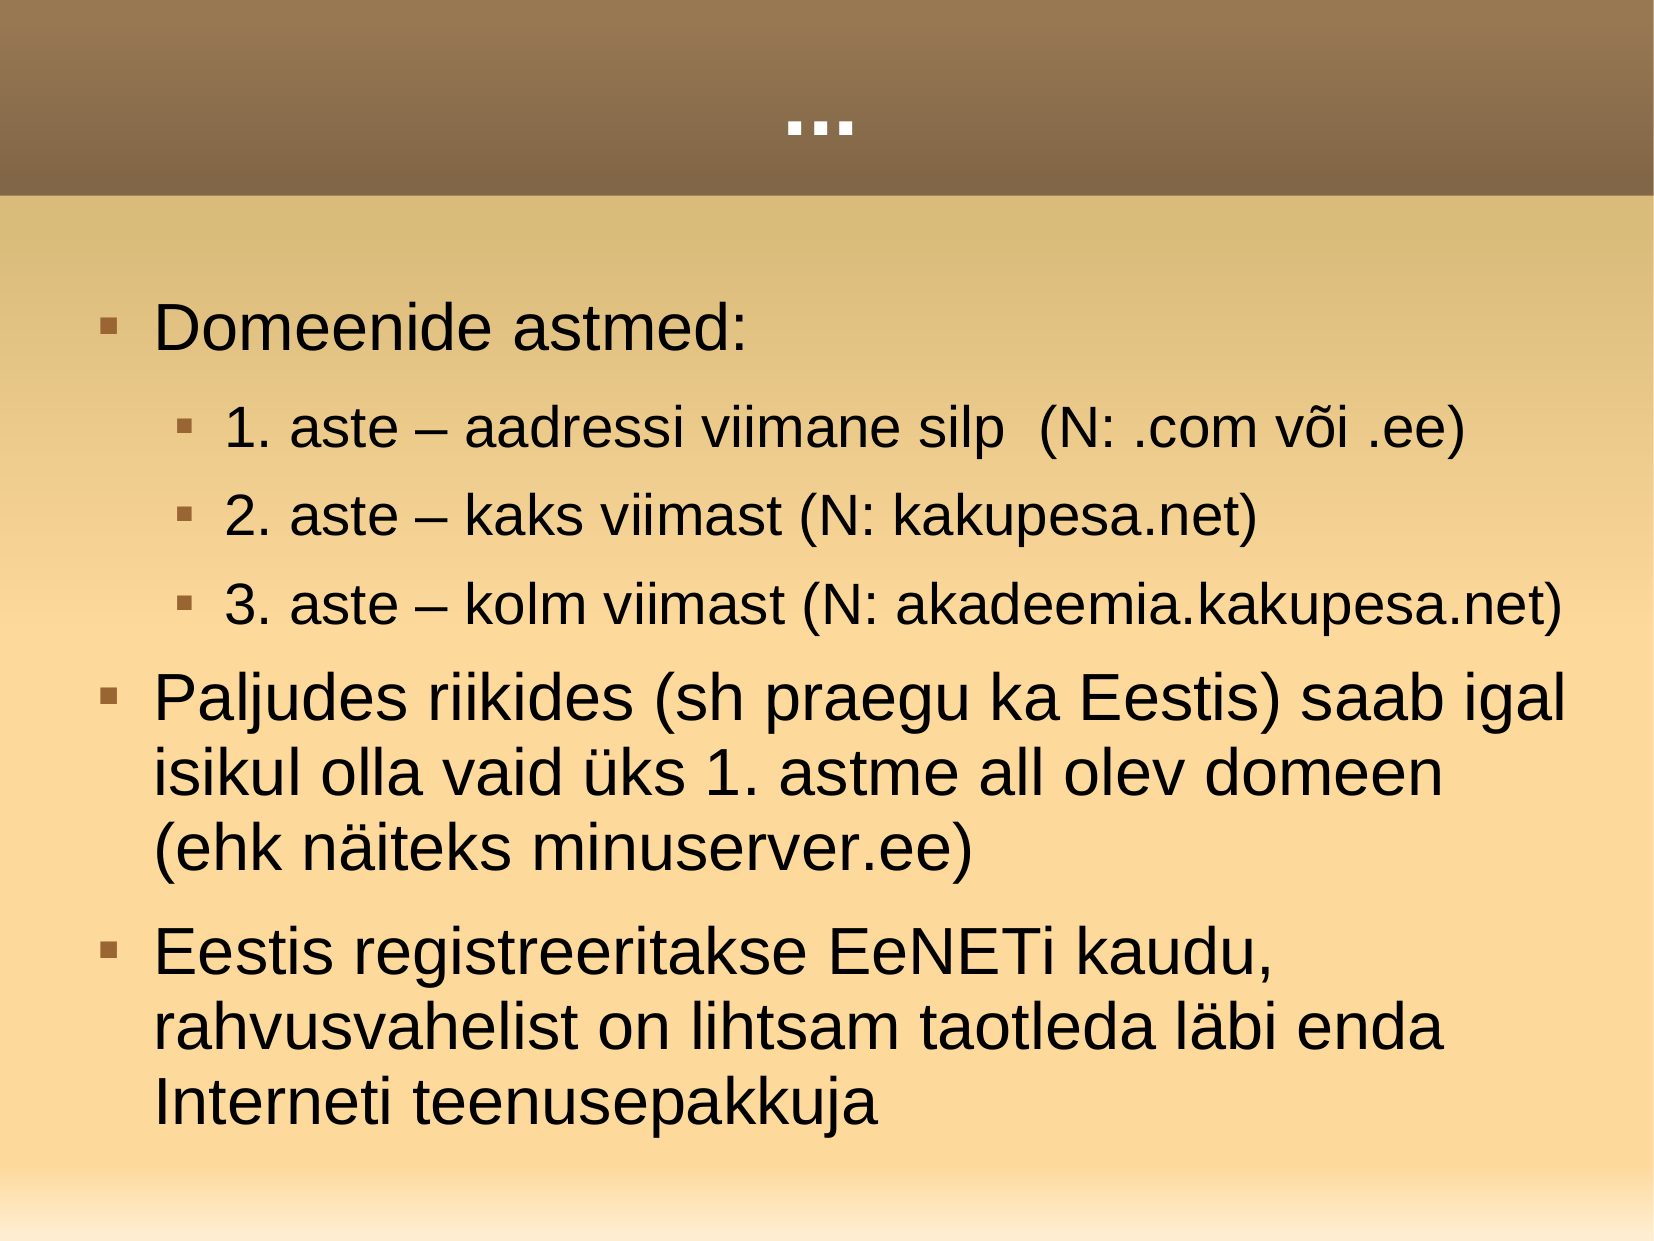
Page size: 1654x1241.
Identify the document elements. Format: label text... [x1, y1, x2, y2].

title ... [76, 7, 1565, 200]
list Domeenide astmed: 1. aste – aadressi viimane silp (N: .com või .ee) 2. aste – kaks viimast (N: kakupesa.net) 3. aste – kolm viimast (N: akadeemia.kakupesa.net) Paljudes riikides (sh praegu ka Eestis) saab igal isikul olla vaid üks 1. astme all olev domeen (ehk näiteks minuserver.ee) Eestis registreeritakse EeNETi kaudu, rahvusvahelist on lihtsam taotleda läbi enda Interneti teenusepakkuja [82, 290, 1571, 1139]
picture [0, 0, 1654, 1241]
